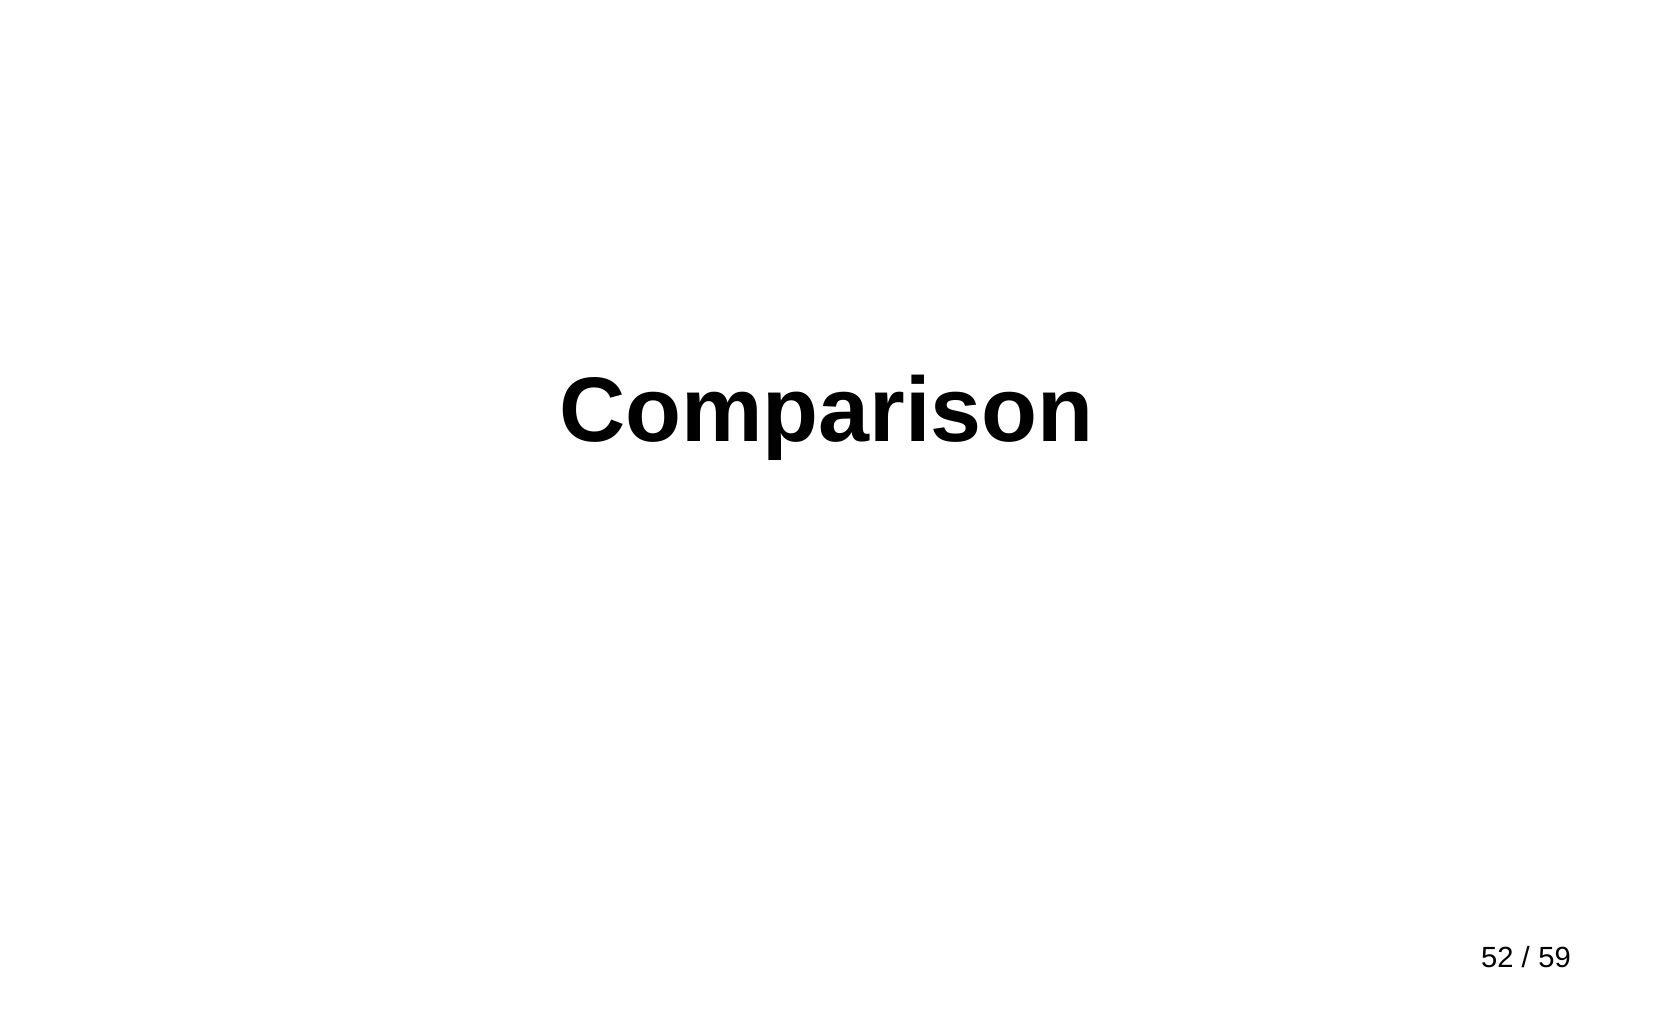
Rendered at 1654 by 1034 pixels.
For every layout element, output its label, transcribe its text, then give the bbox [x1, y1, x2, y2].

title Comparison [82, 323, 1571, 497]
